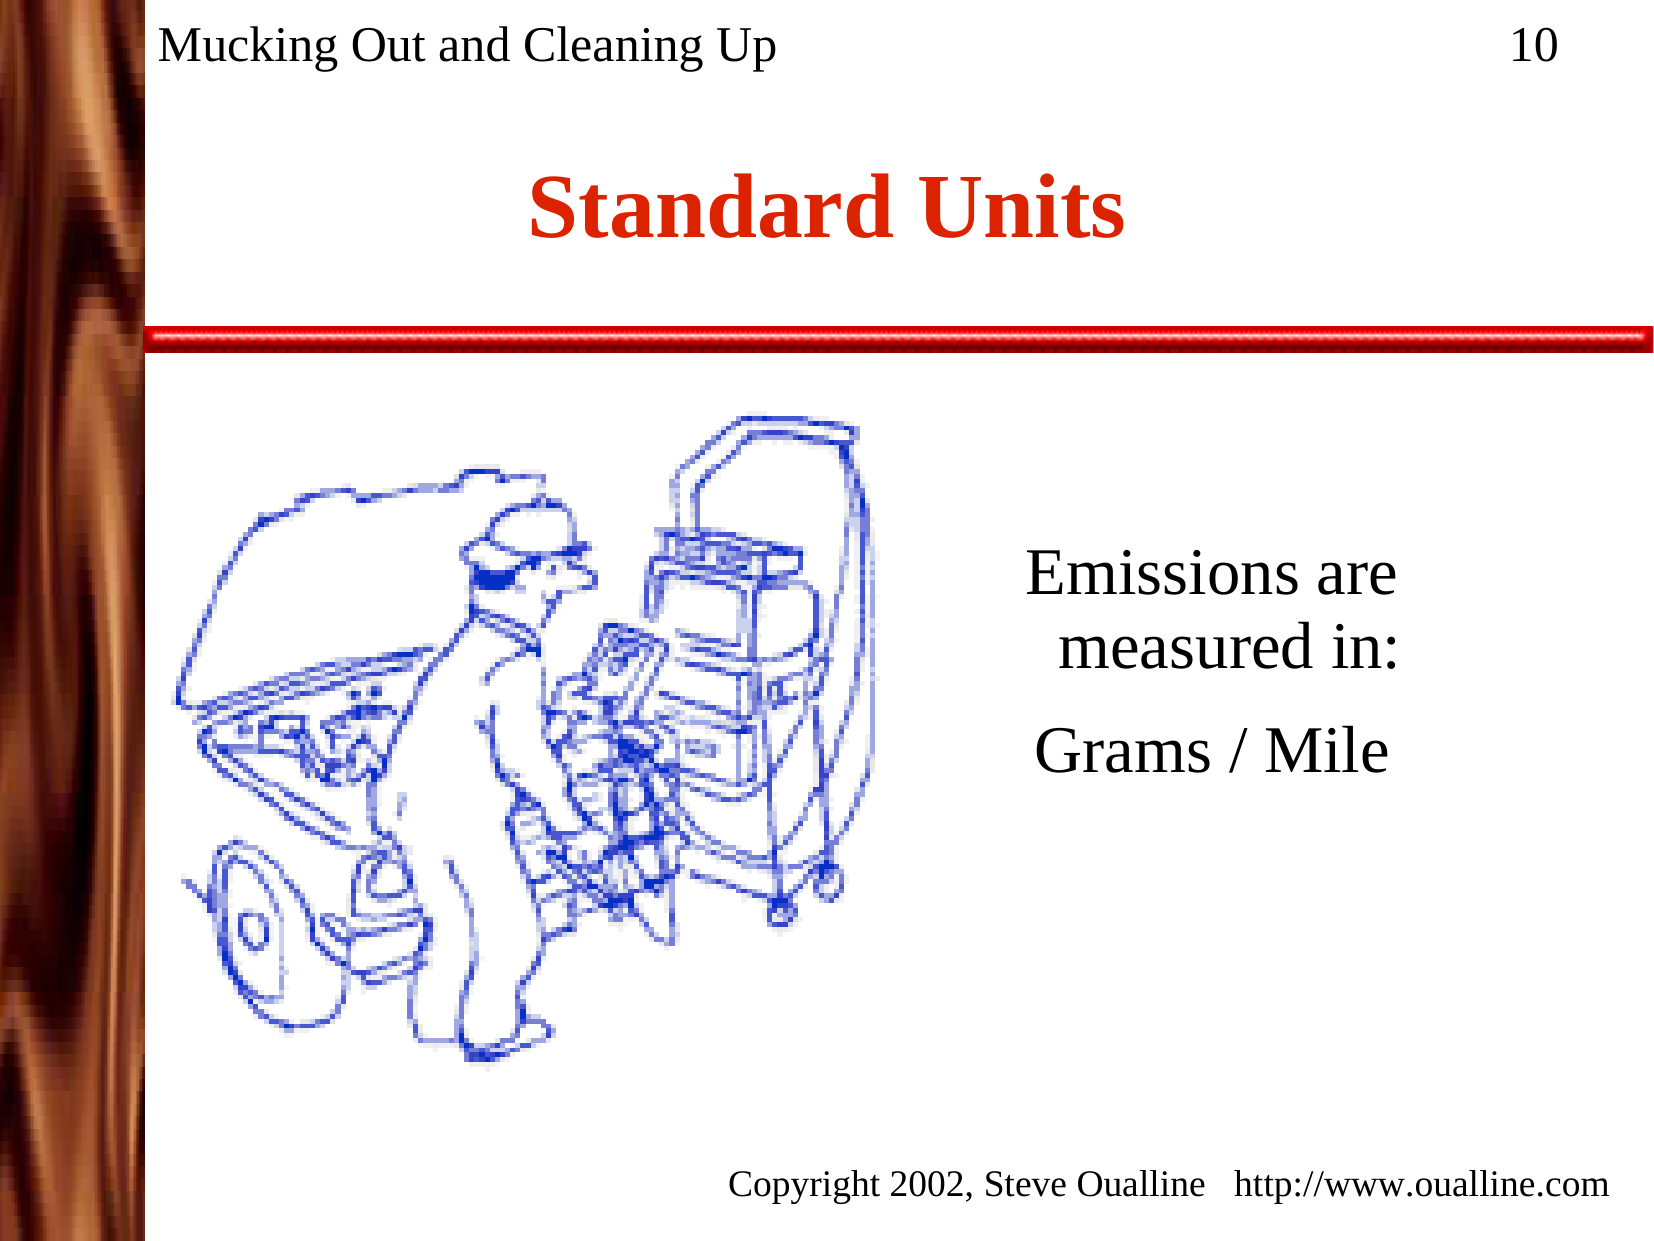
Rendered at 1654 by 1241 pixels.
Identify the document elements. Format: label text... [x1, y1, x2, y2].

title Standard Units [121, 102, 1534, 310]
subtitle Emissions are measured in: Grams / Mile [869, 352, 1521, 1073]
picture [151, 402, 1004, 1106]
picture [0, 0, 1654, 1241]
